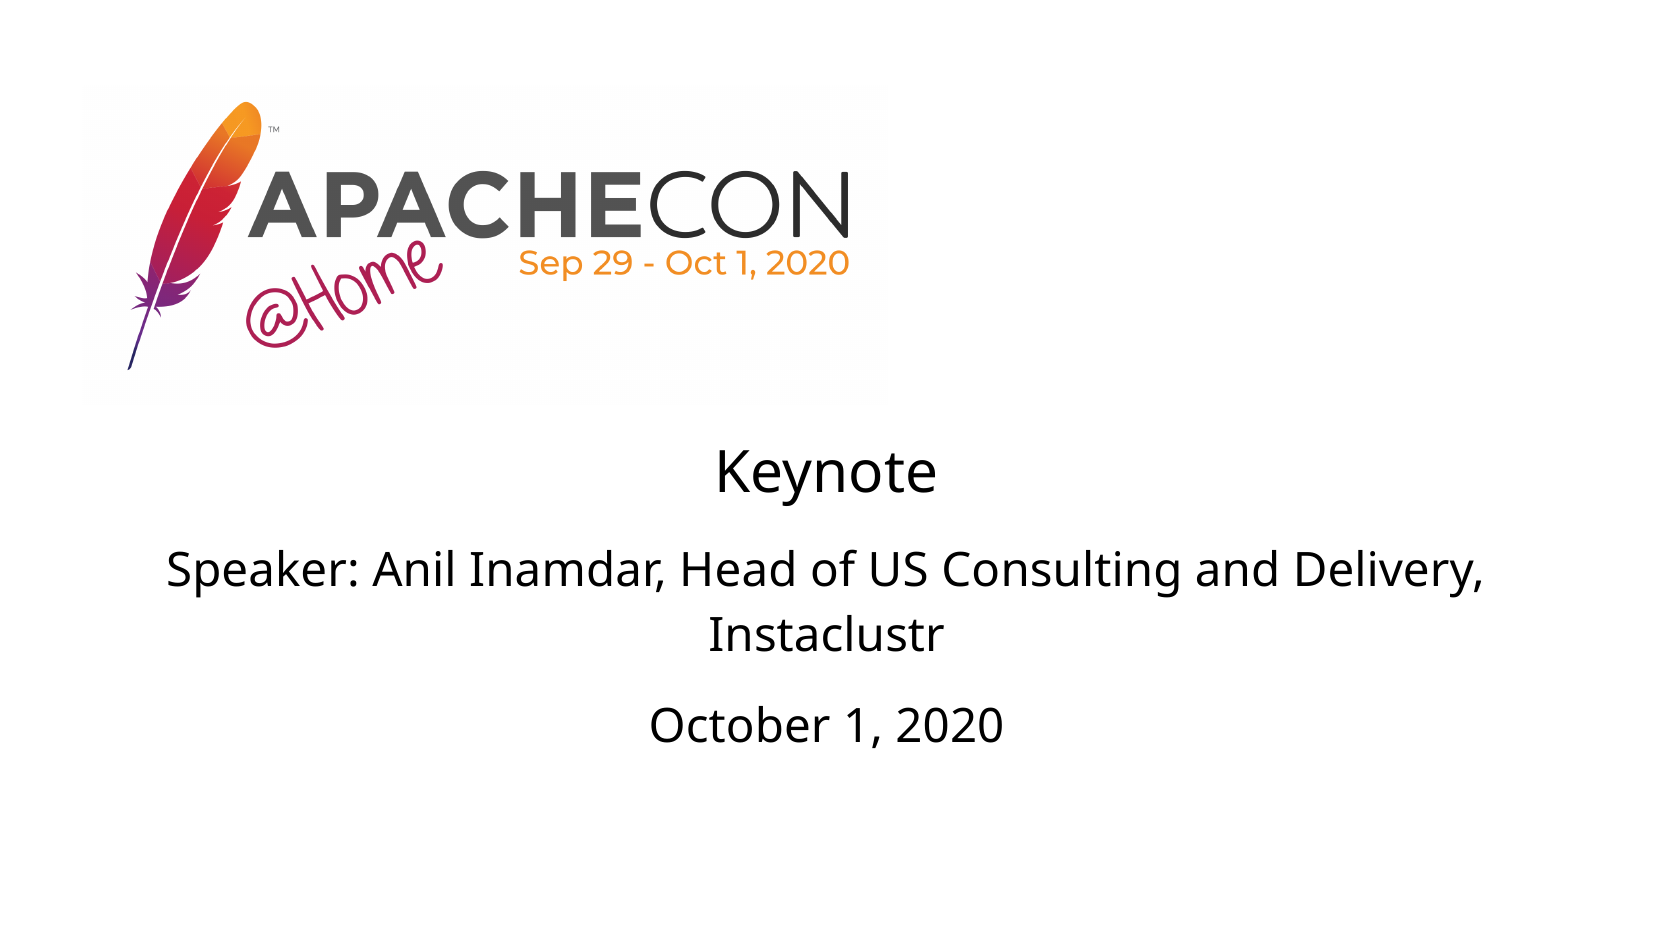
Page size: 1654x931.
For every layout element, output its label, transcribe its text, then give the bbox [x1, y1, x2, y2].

picture [82, 85, 888, 406]
list Keynote Speaker: Anil Inamdar, Head of US Consulting and Delivery, Instaclustr October 1, 2020 [82, 217, 1571, 758]
